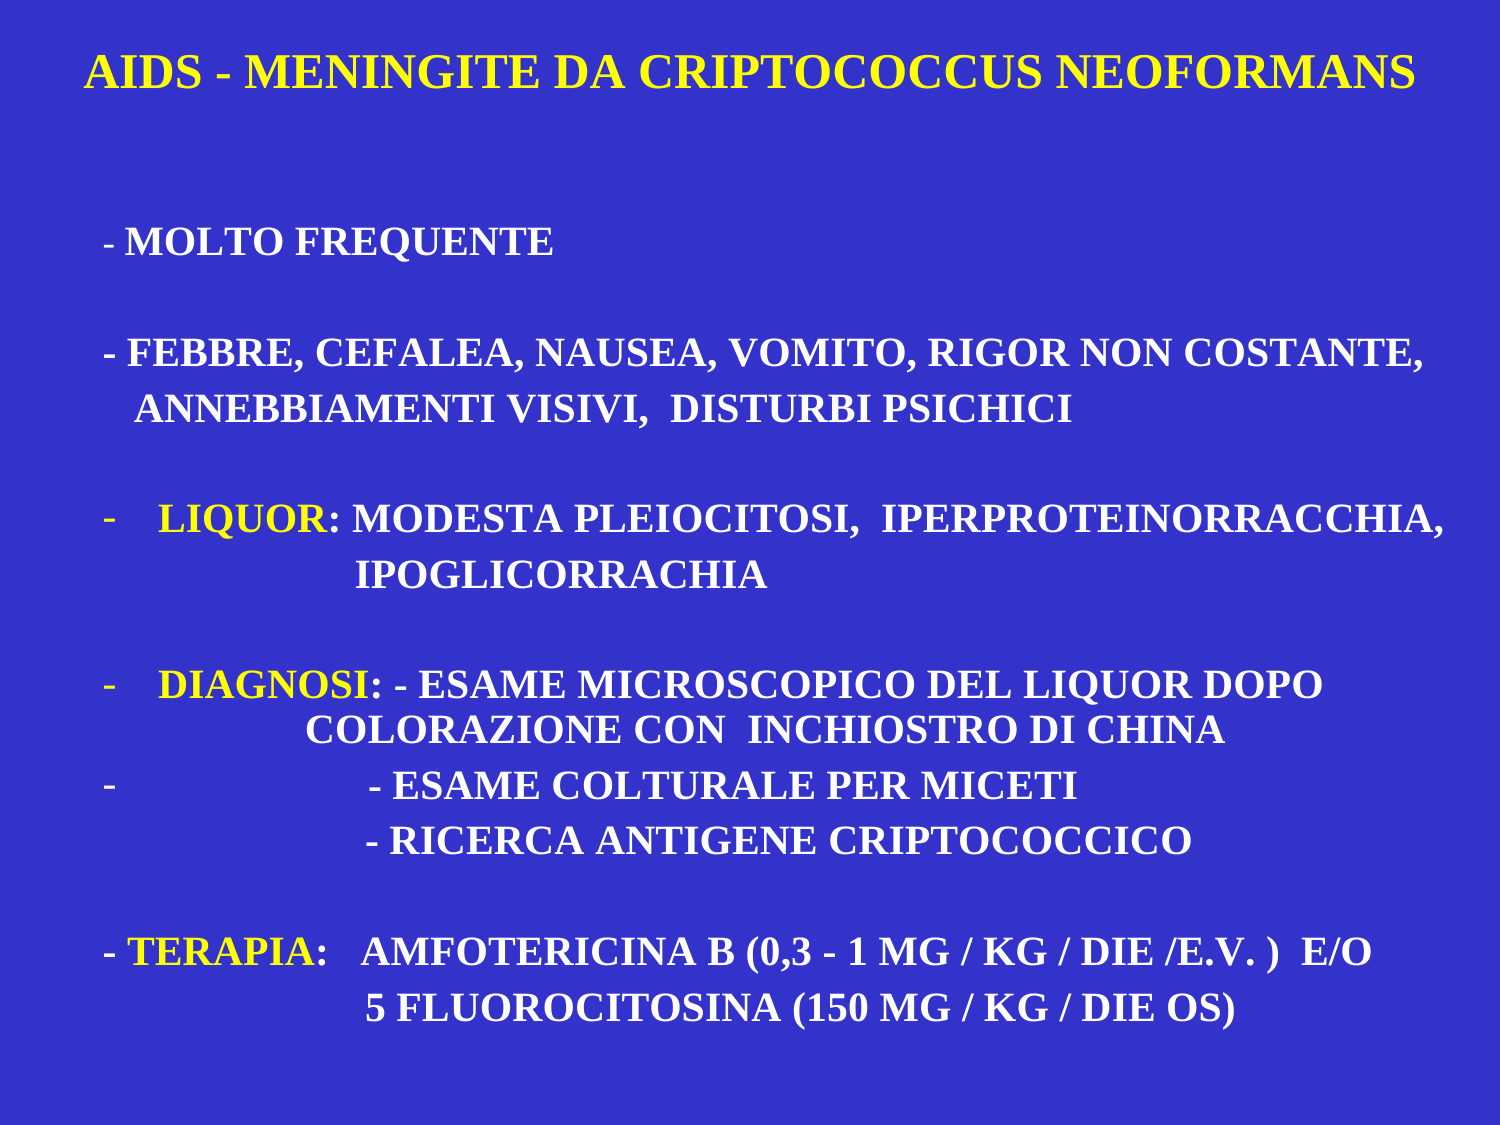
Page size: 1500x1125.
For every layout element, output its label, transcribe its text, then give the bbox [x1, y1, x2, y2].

text_box AIDS - MENINGITE DA CRIPTOCOCCUS NEOFORMANS [0, 0, 1500, 163]
text_box - MOLTO FREQUENTE - FEBBRE, CEFALEA, NAUSEA, VOMITO, RIGOR NON COSTANTE, ANNEBBIAMENTI VISIVI, DISTURBI PSICHICI LIQUOR: MODESTA PLEIOCITOSI, IPERPROTEINORRACCHIA, IPOGLICORRACHIA DIAGNOSI: - ESAME MICROSCOPICO DEL LIQUOR DOPO COLORAZIONE CON INCHIOSTRO DI CHINA - ESAME COLTURALE PER MICETI - RICERCA ANTIGENE CRIPTOCOCCICO - TERAPIA: AMFOTERICINA B (0,3 - 1 MG / KG / DIE /E.V. ) E/O 5 FLUOROCITOSINA (150 MG / KG / DIE OS) [87, 212, 1500, 1038]
